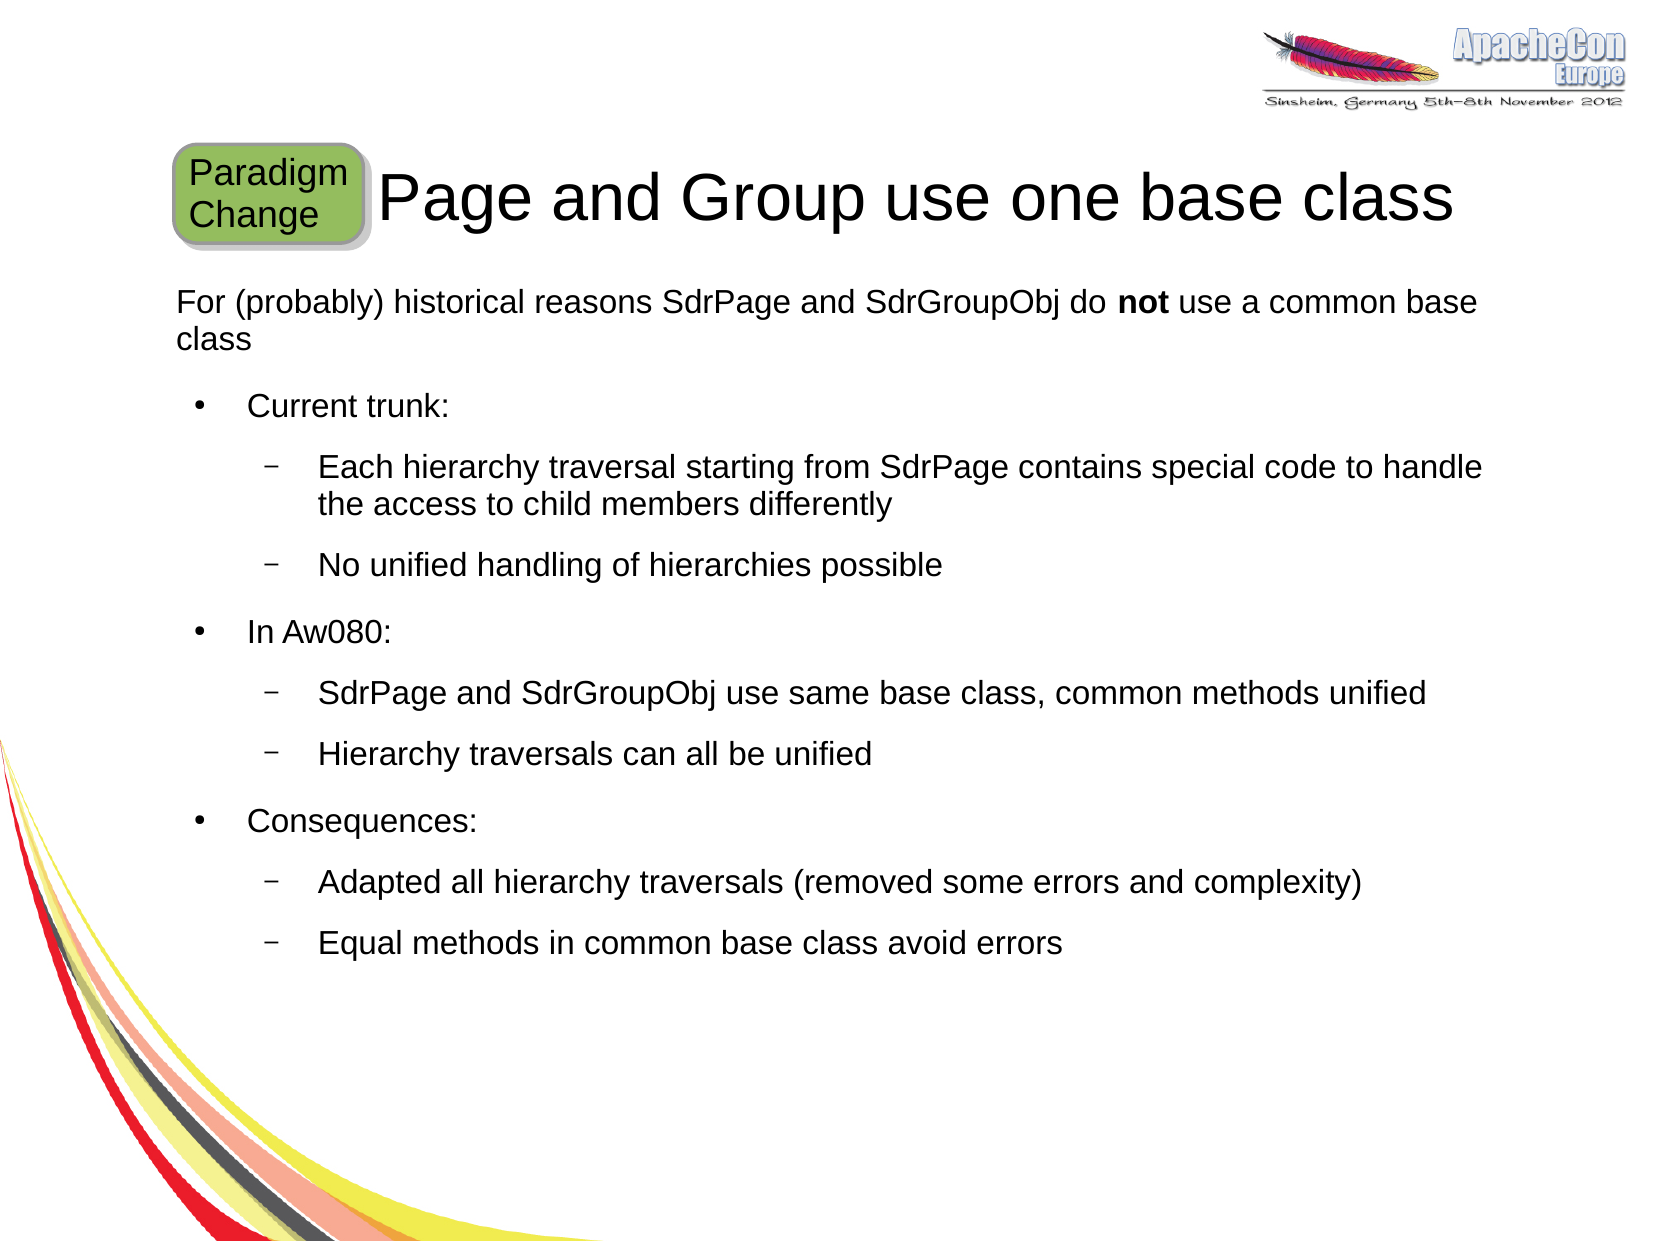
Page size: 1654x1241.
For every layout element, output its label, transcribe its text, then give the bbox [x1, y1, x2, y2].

list For (probably) historical reasons SdrPage and SdrGroupObj do not use a common base class Current trunk: Each hierarchy traversal starting from SdrPage contains special code to handle the access to child members differently No unified handling of hierarchies possible In Aw080: SdrPage and SdrGroupObj use same base class, common methods unified Hierarchy traversals can all be unified Consequences: Adapted all hierarchy traversals (removed some errors and complexity) Equal methods in common base class avoid errors [176, 283, 1535, 990]
title Page and Group use one base class [377, 148, 1530, 247]
picture [0, 0, 1654, 1241]
text_box Paradigm Change [173, 144, 364, 244]
